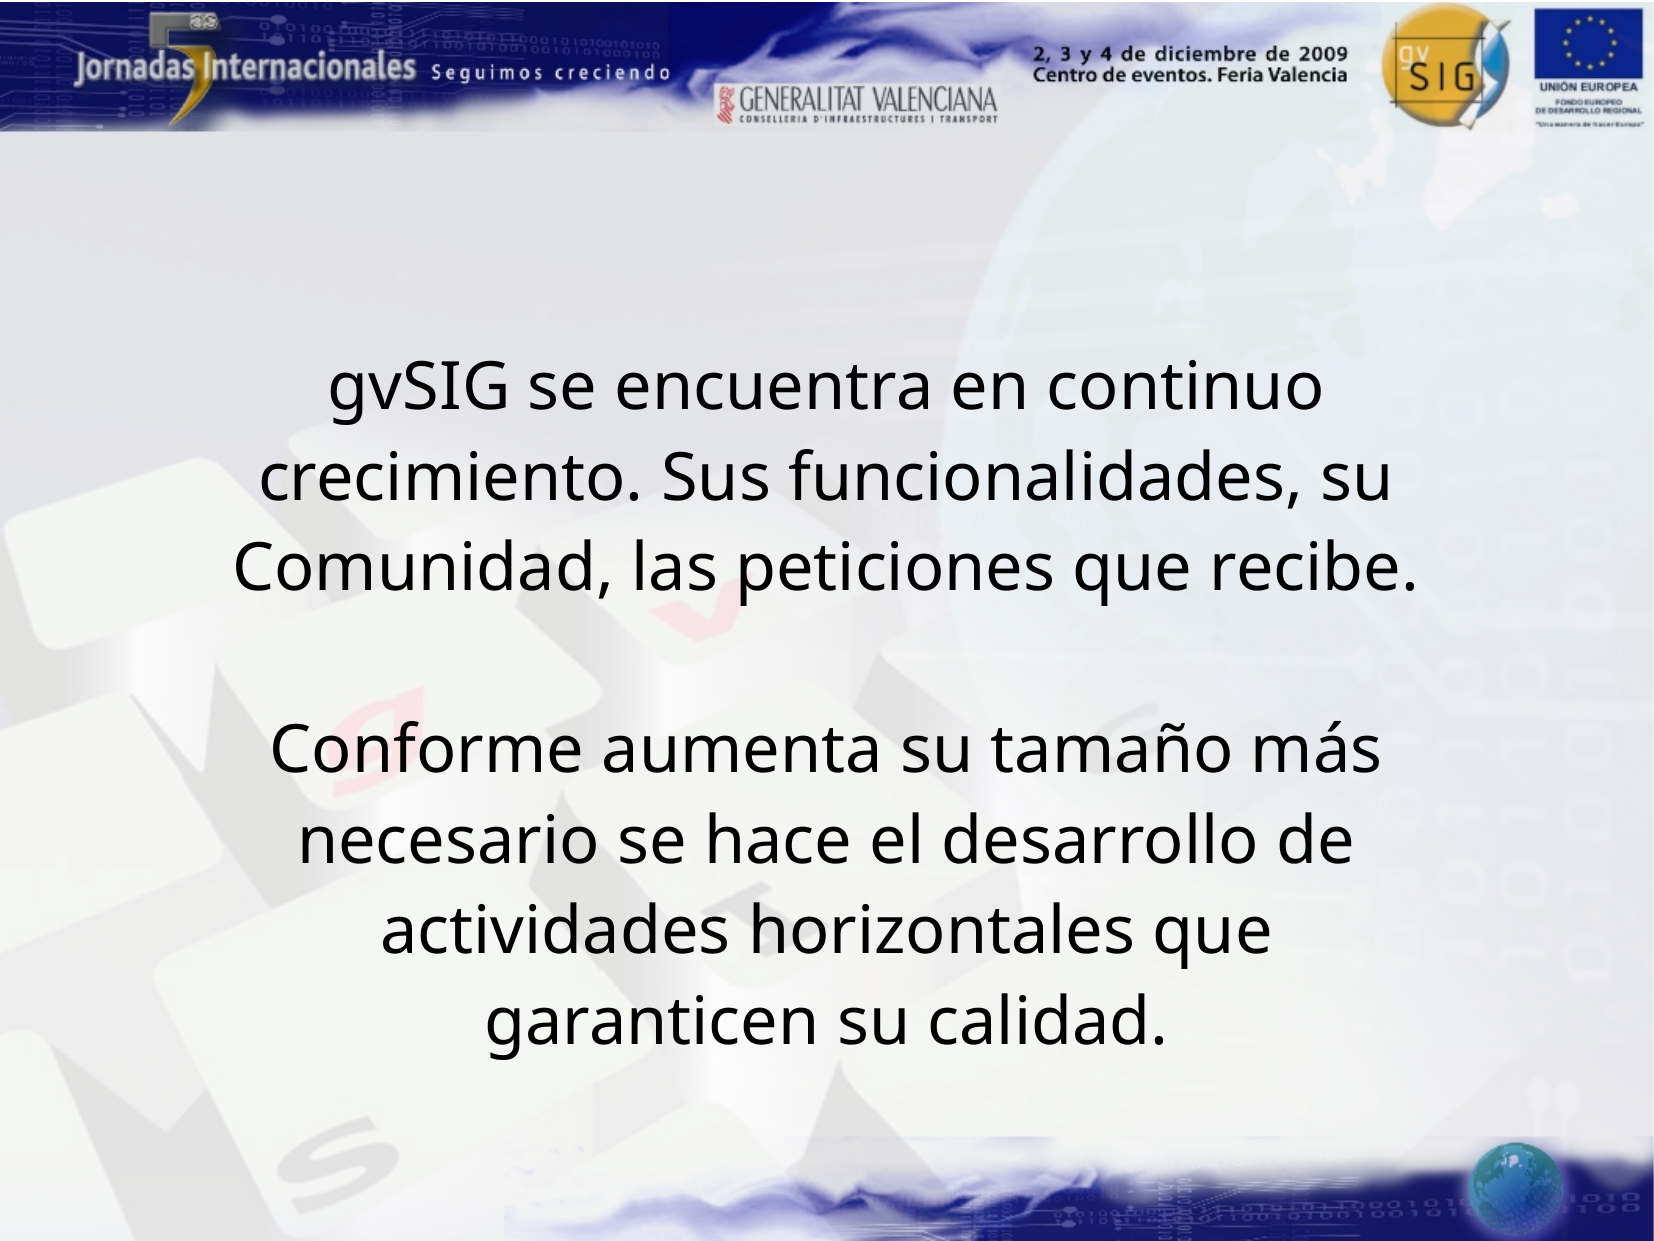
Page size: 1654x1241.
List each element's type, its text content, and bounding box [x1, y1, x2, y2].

picture [0, 2, 1654, 1241]
text_box gvSIG se encuentra en continuo crecimiento. Sus funcionalidades, su Comunidad, las peticiones que recibe. Conforme aumenta su tamaño más necesario se hace el desarrollo de actividades horizontales que garanticen su calidad. [206, 330, 1447, 1084]
